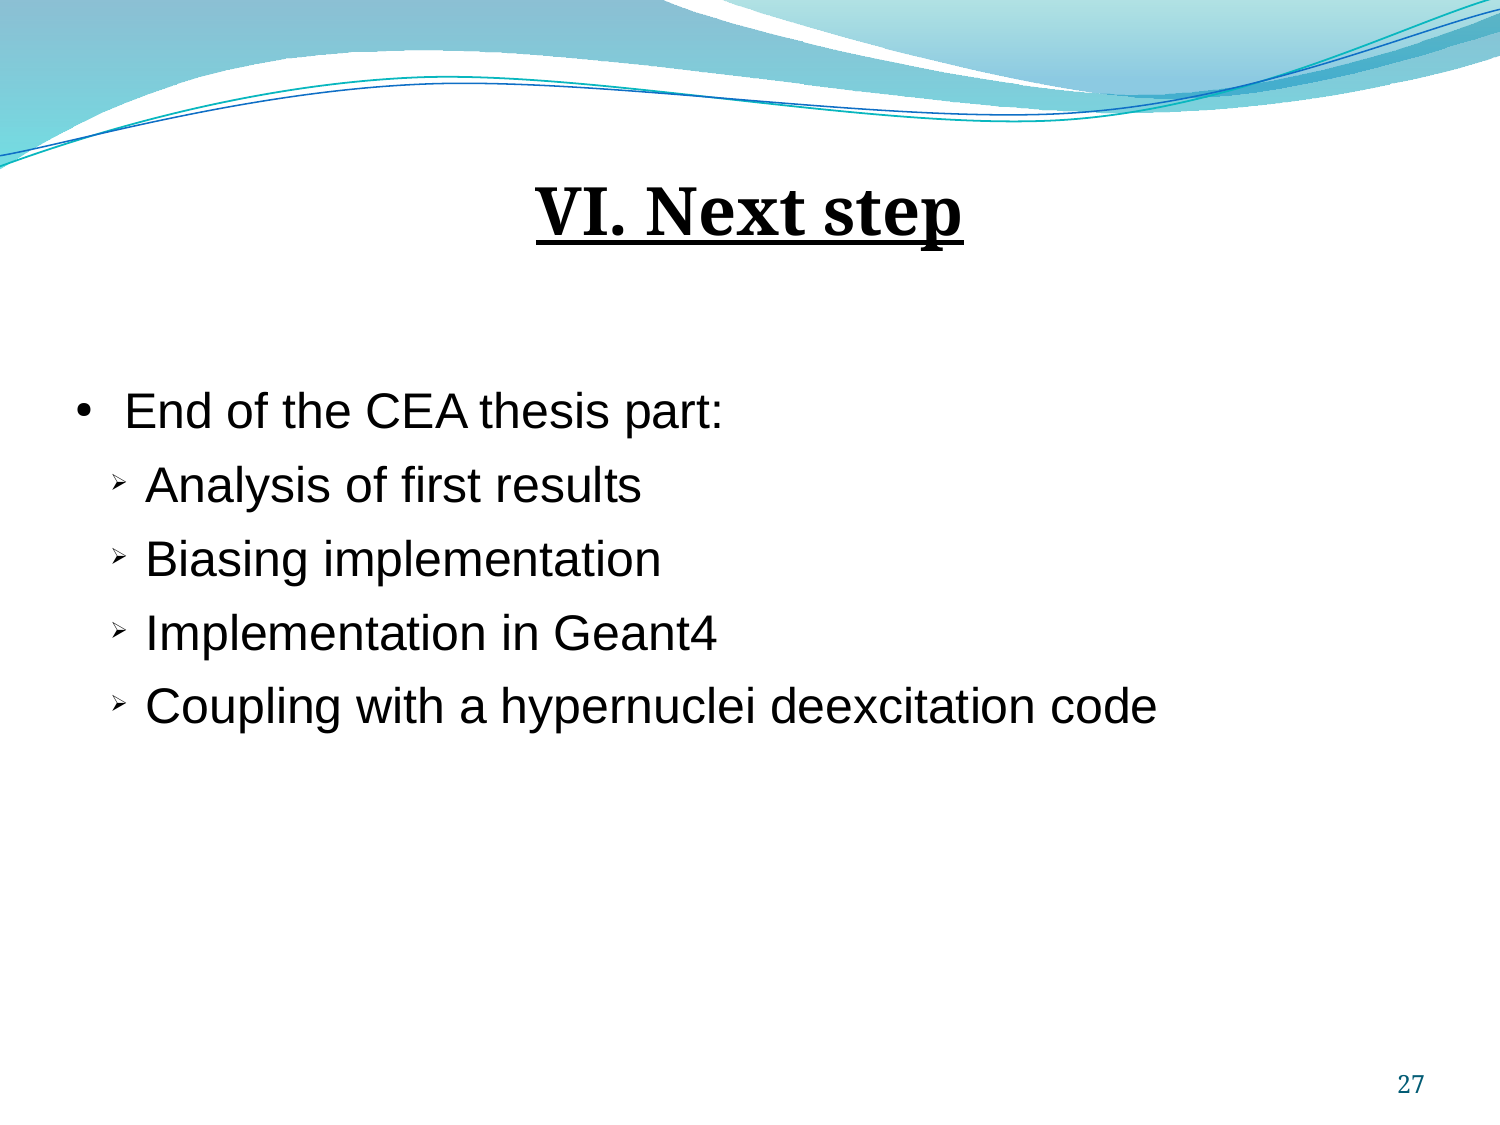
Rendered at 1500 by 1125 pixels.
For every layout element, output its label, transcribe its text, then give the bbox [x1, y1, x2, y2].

title VI. Next step [75, 115, 1425, 303]
text_box End of the CEA thesis part: Analysis of first results Biasing implementation Implementation in Geant4 Coupling with a hypernuclei deexcitation code [75, 383, 1471, 735]
